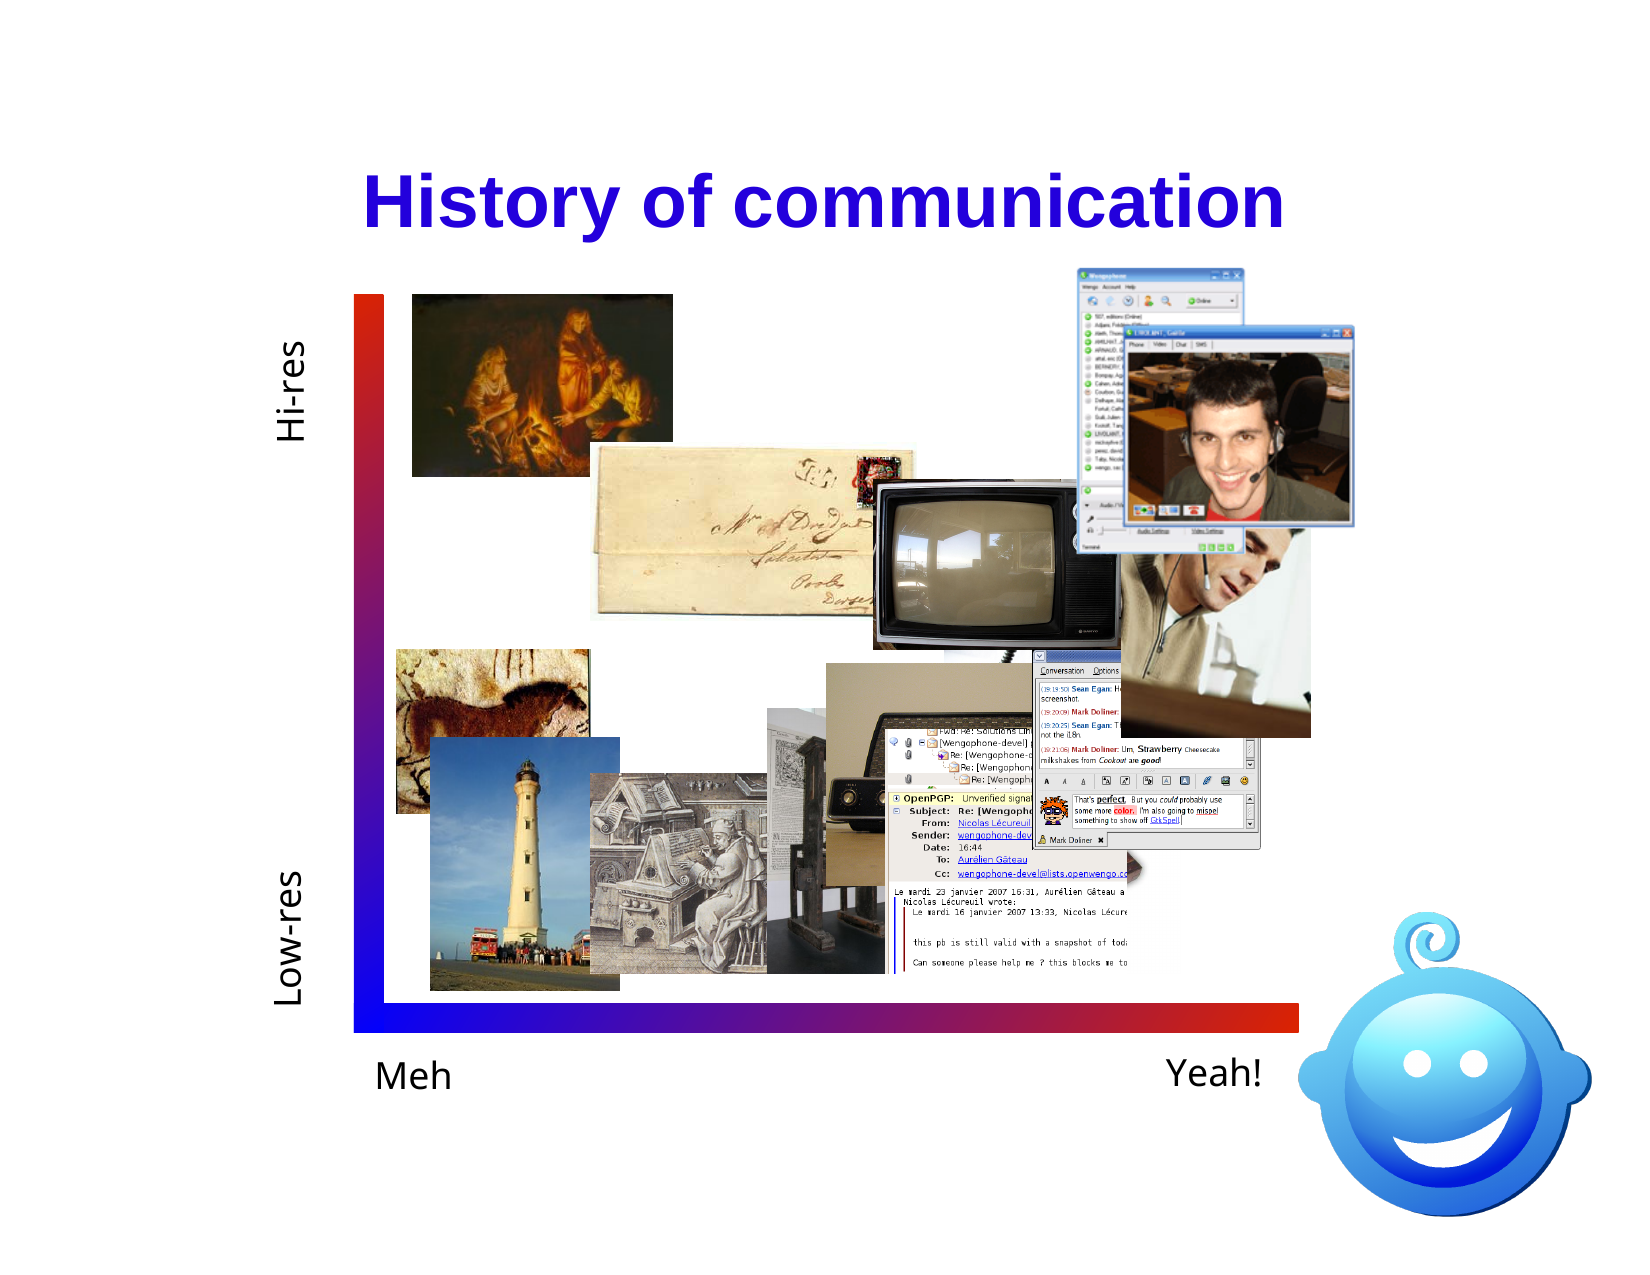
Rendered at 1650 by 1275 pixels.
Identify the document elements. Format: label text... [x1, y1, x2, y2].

text_box Meh [359, 1042, 461, 1116]
text_box Yeah! [1151, 1038, 1292, 1112]
picture [396, 265, 1358, 991]
title History of communication [135, 104, 1515, 299]
text_box [353, 294, 1299, 1033]
text_box Low-res [253, 820, 327, 1024]
text_box Hi-res [256, 297, 330, 460]
picture [1298, 911, 1592, 1217]
